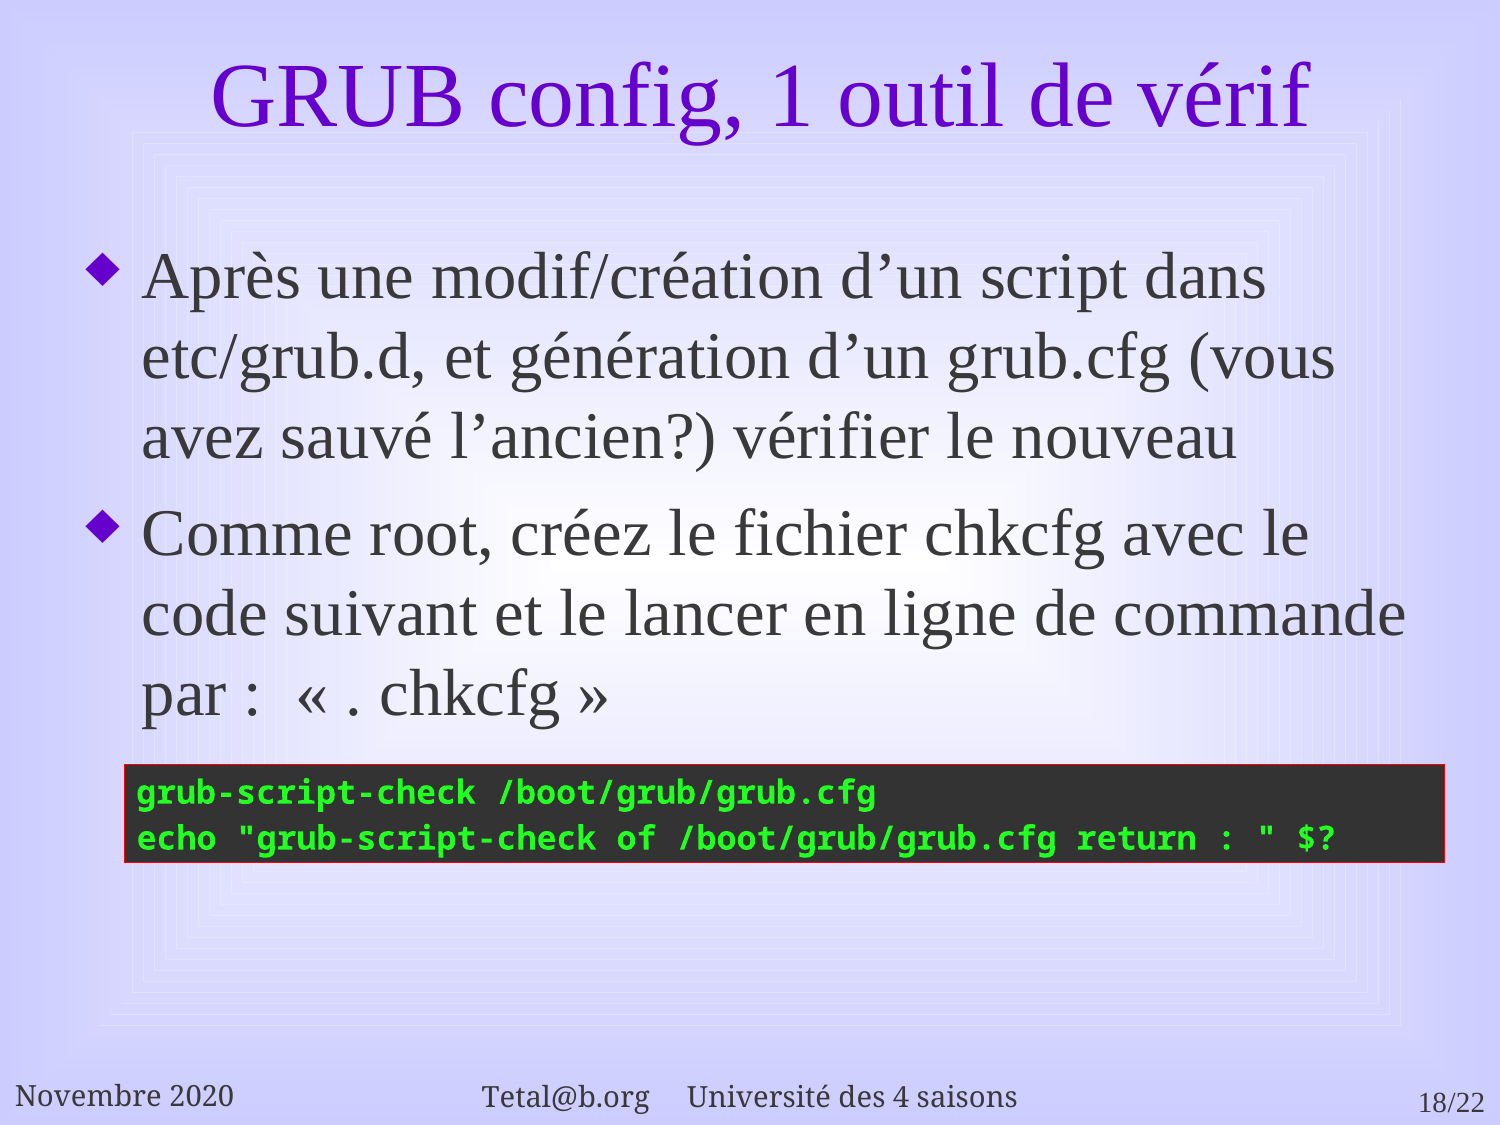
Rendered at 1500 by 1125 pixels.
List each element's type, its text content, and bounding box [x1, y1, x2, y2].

list Après une modif/création d’un script dans etc/grub.d, et génération d’un grub.cfg (vous avez sauvé l’ancien?) vérifier le nouveau Comme root, créez le fichier chkcfg avec le code suivant et le lancer en ligne de commande par : « . chkcfg » [70, 224, 1453, 1016]
title GRUB config, 1 outil de vérif [94, 2, 1430, 178]
text_box grub-script-check /boot/grub/grub.cfg echo "grub-script-check of /boot/grub/grub.cfg return : " $? [124, 764, 1445, 863]
